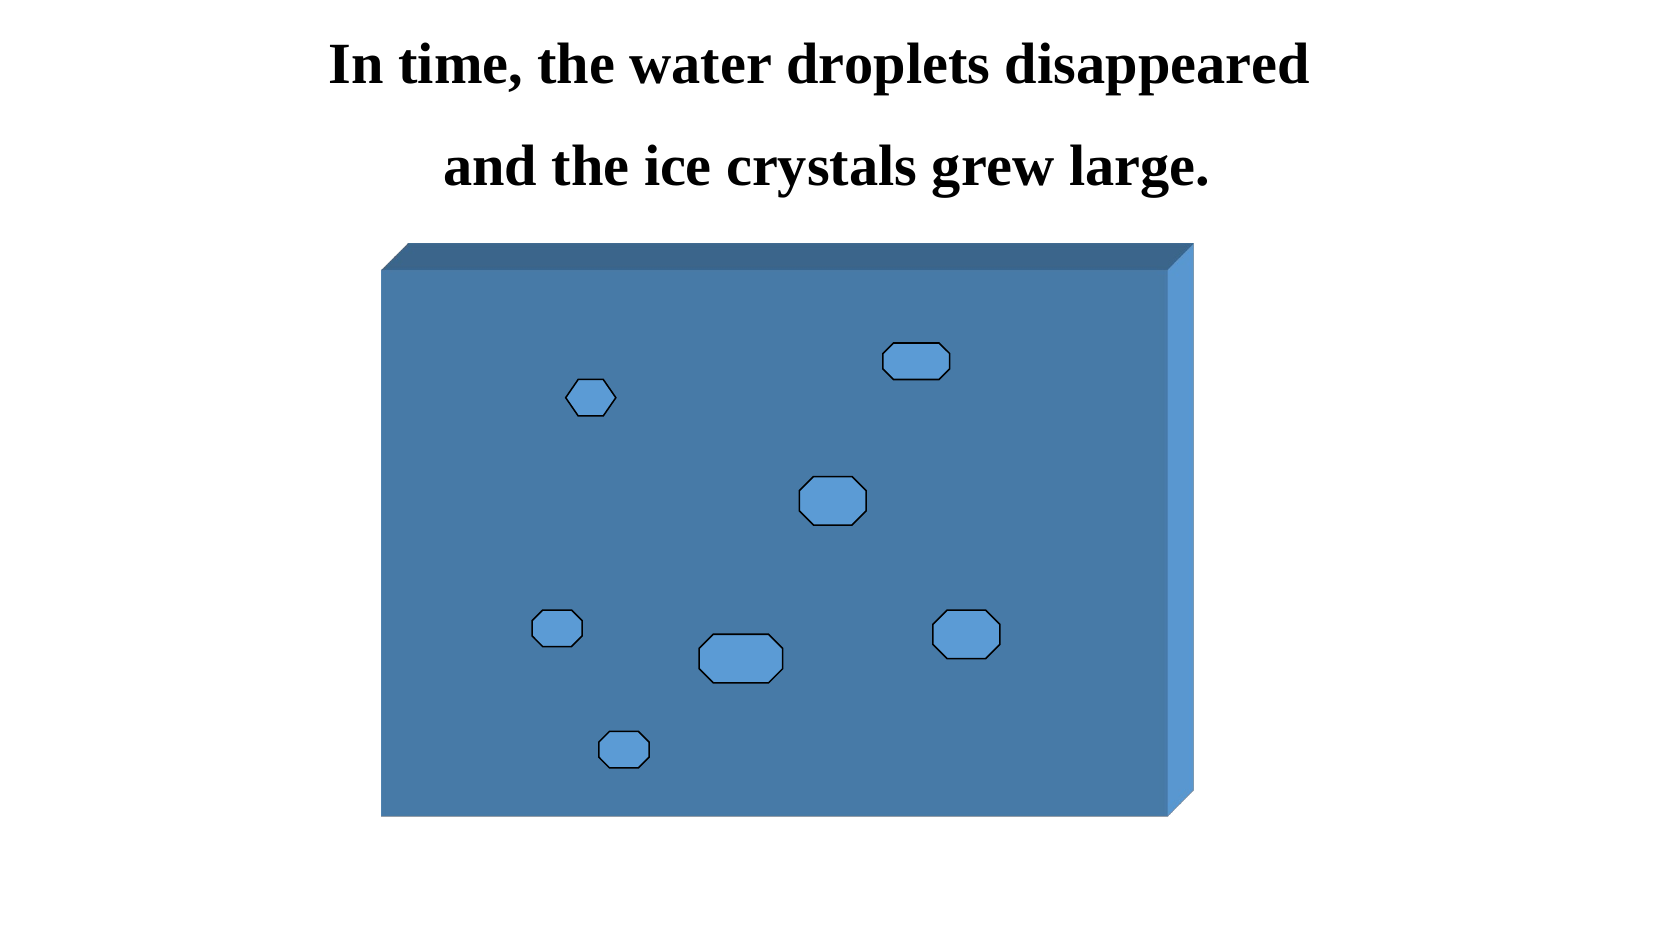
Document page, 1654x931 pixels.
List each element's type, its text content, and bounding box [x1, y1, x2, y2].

text_box In time, the water droplets disappeared and the ice crystals grew large. [0, 17, 1654, 205]
text_box [381, 271, 1167, 816]
